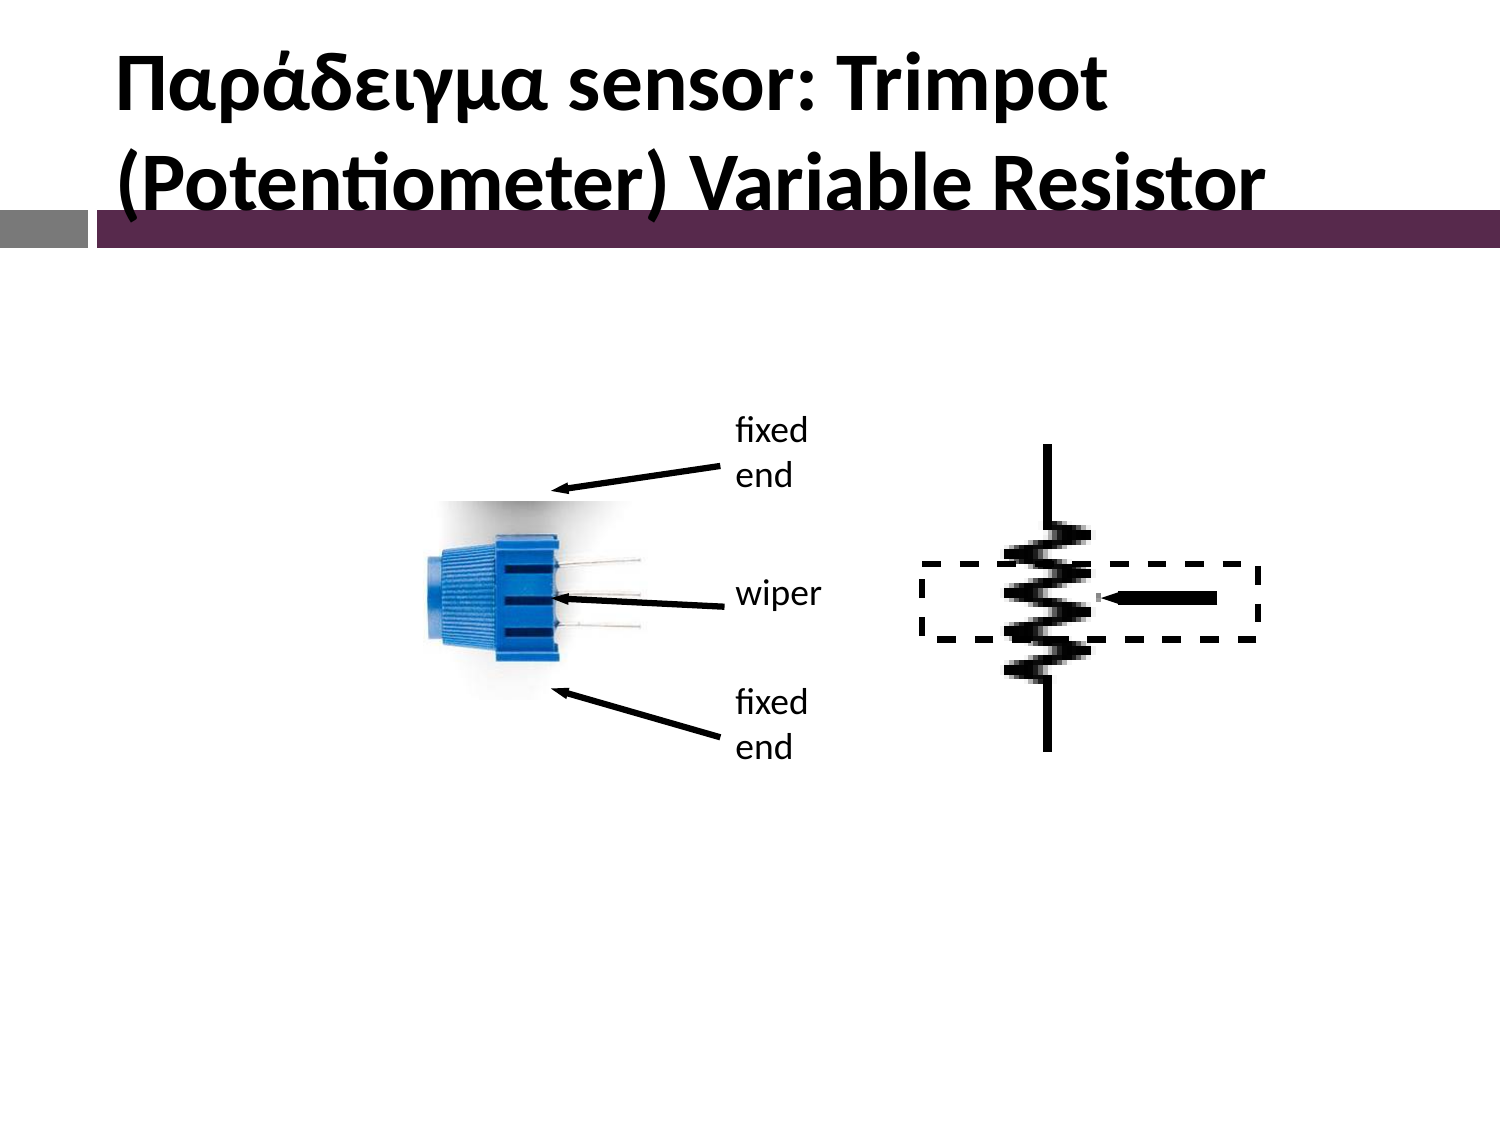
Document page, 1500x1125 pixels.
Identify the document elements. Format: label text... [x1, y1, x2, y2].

text_box fixed end [720, 397, 953, 535]
picture [952, 445, 1101, 752]
text_box wiper [720, 560, 952, 637]
text_box fixed end [720, 669, 953, 806]
picture [407, 501, 700, 700]
title Παράδειγμα sensor: Trimpot (Potentiometer) Variable Resistor [100, 19, 1438, 182]
